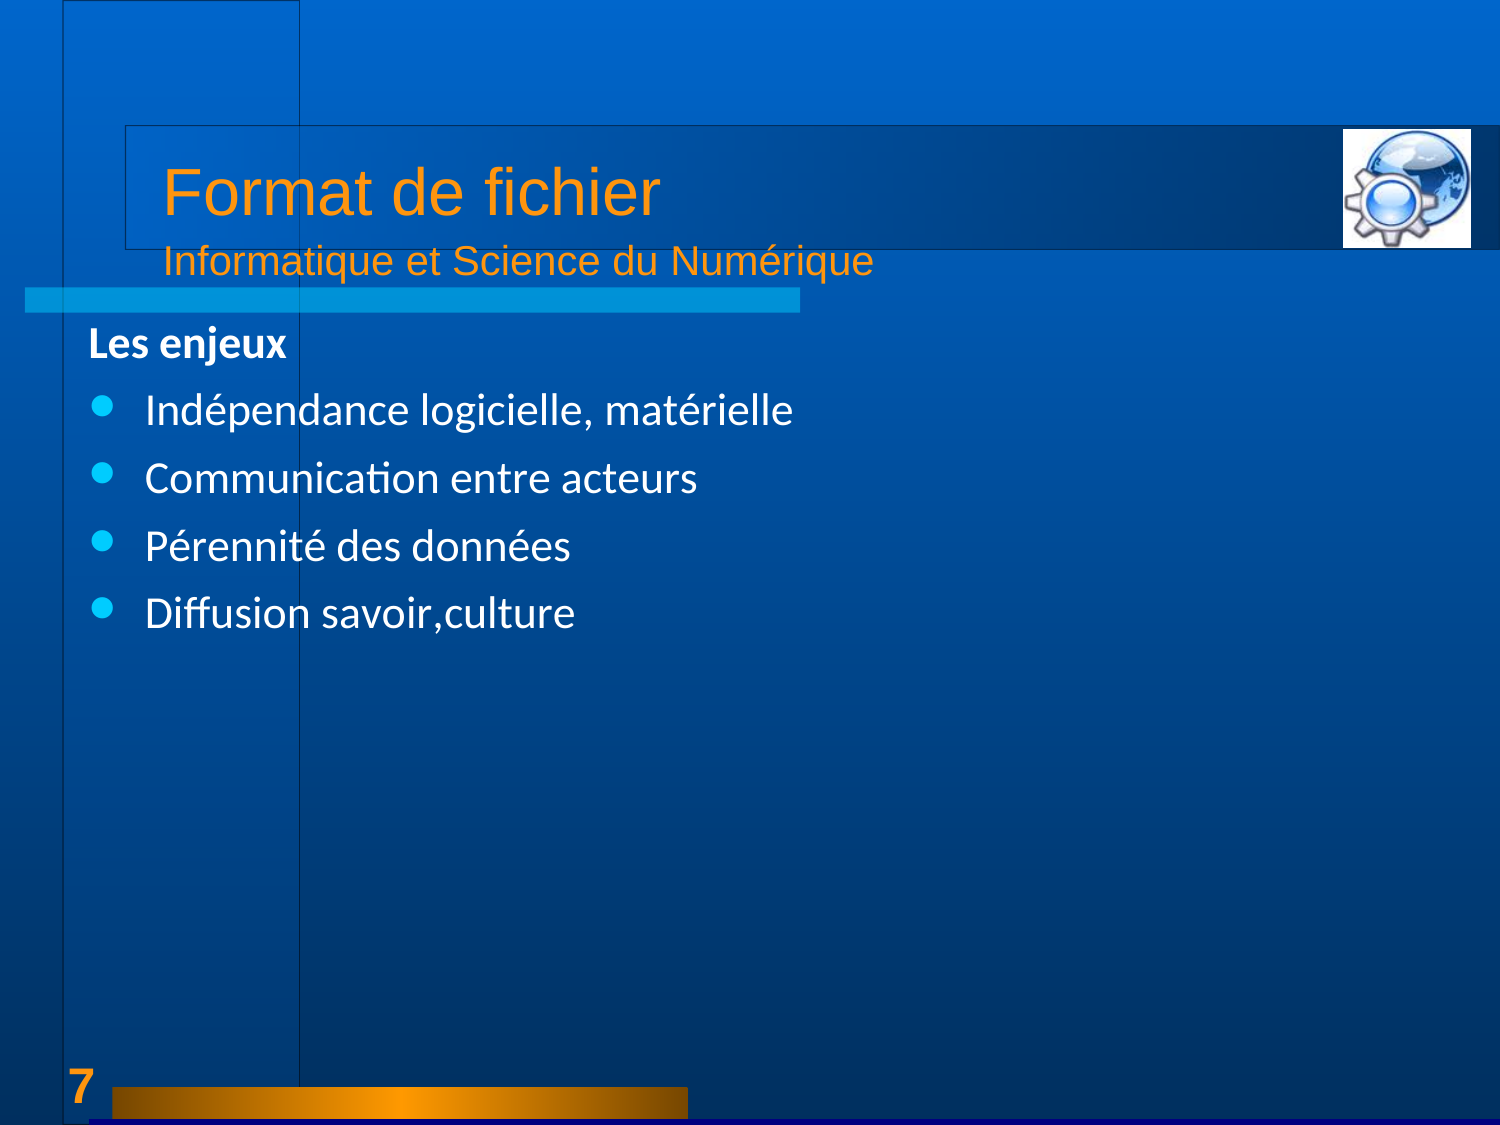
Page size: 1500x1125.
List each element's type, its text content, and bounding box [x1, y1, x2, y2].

text_box Les enjeux Indépendance logicielle, matérielle Communication entre acteurs Pérennité des données Diffusion savoir,culture [88, 327, 1500, 910]
picture [1343, 129, 1471, 248]
